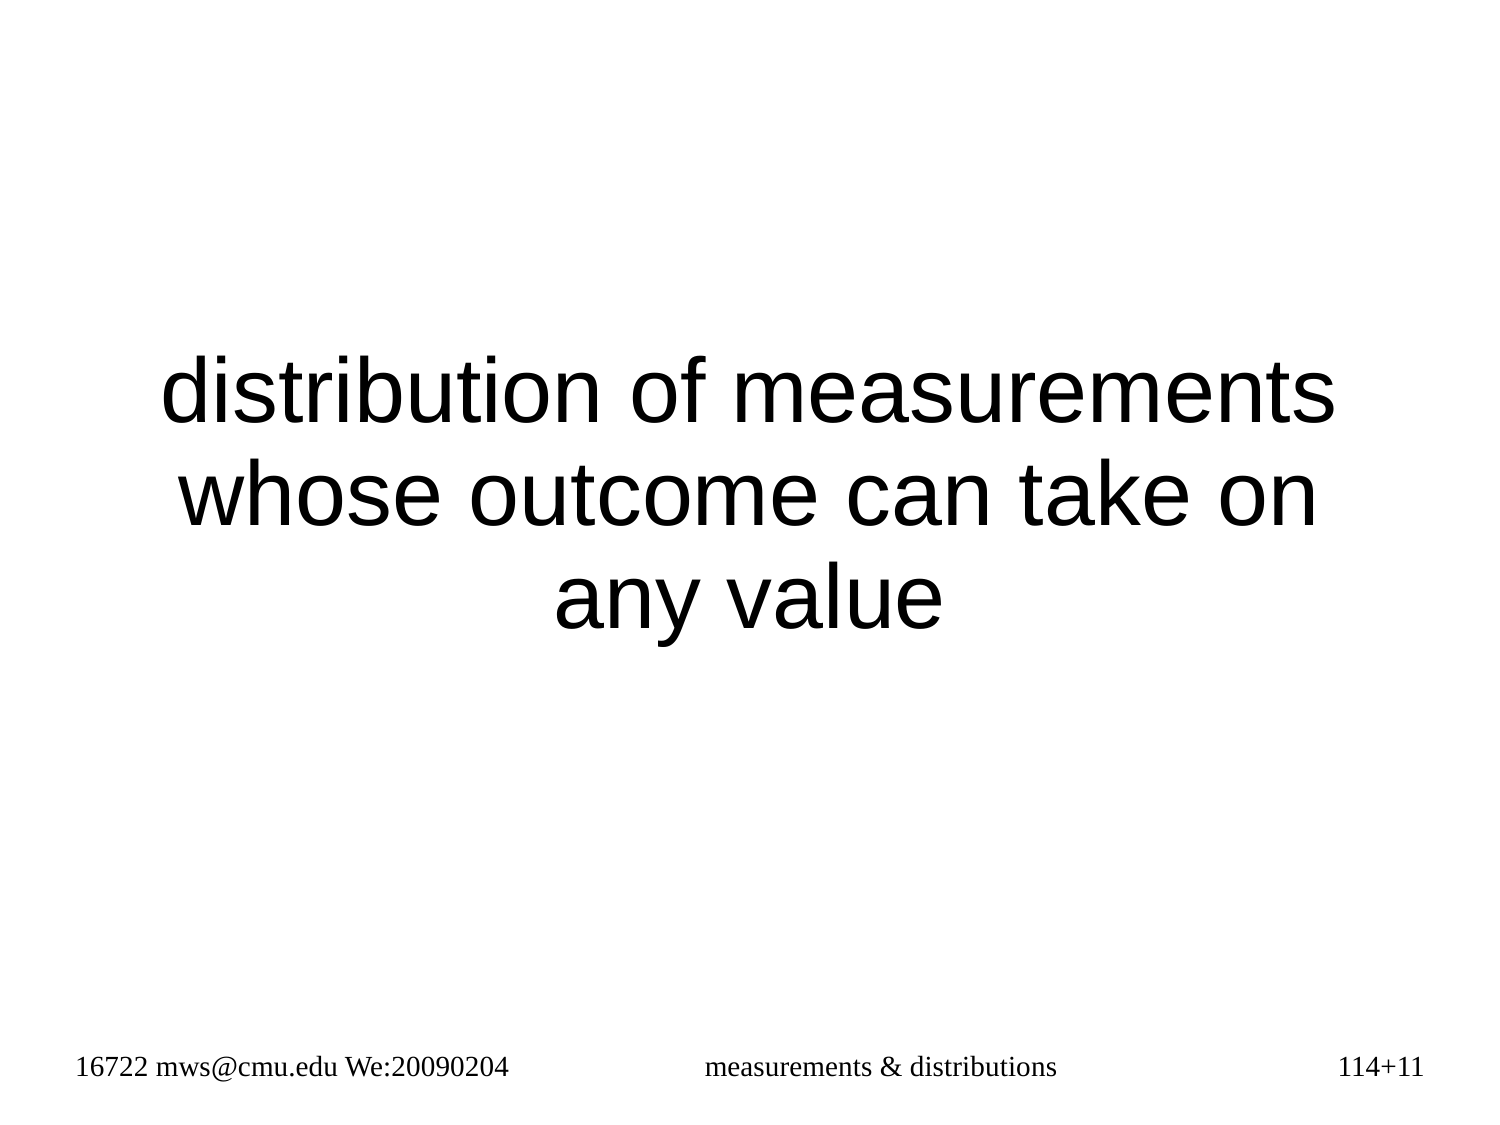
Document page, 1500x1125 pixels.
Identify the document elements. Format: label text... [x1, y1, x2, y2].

title distribution of measurements whose outcome can take on any value [112, 262, 1388, 726]
